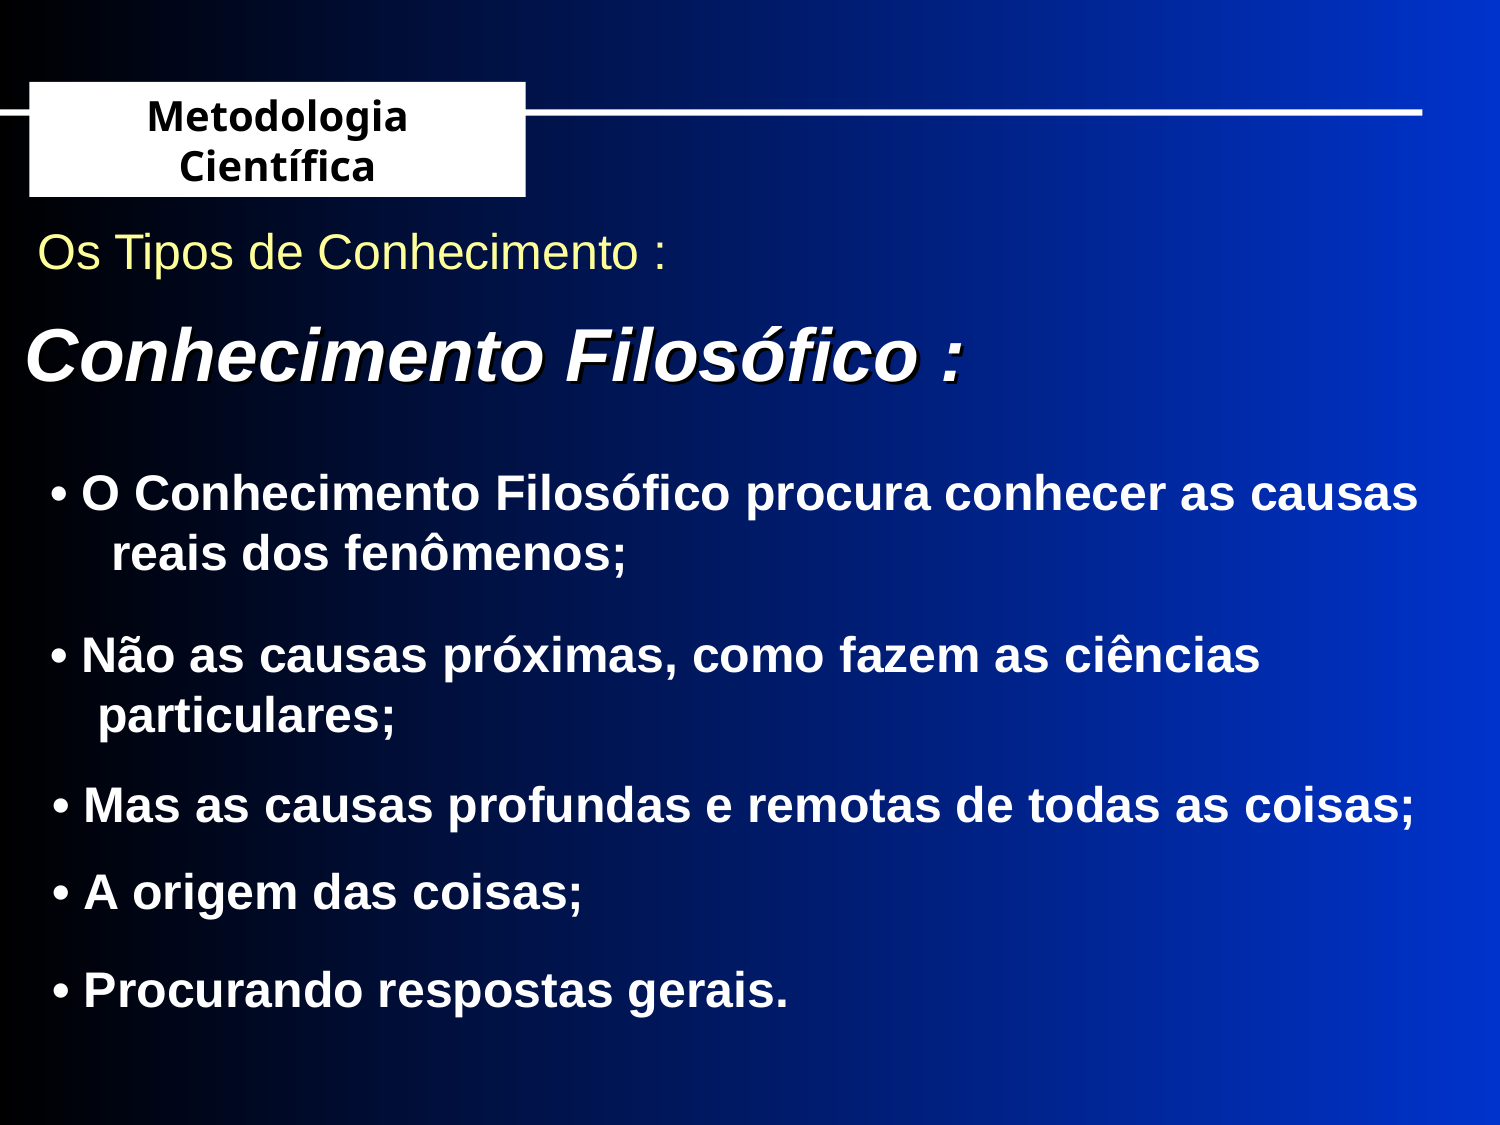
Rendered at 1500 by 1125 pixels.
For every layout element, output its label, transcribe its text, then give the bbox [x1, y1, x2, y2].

text_box • Mas as causas profundas e remotas de todas as coisas; [37, 765, 1500, 841]
text_box • O Conhecimento Filosófico procura conhecer as causas reais dos fenômenos; [34, 452, 1438, 589]
text_box Metodologia Científica [29, 81, 526, 147]
text_box • Procurando respostas gerais. [37, 950, 1441, 1026]
text_box • Não as causas próximas, como fazem as ciências particulares; [34, 615, 1438, 752]
text_box • A origem das coisas; [37, 852, 1441, 928]
text_box Os Tipos de Conhecimento : [22, 212, 687, 288]
text_box Conhecimento Filosófico : [9, 298, 992, 405]
